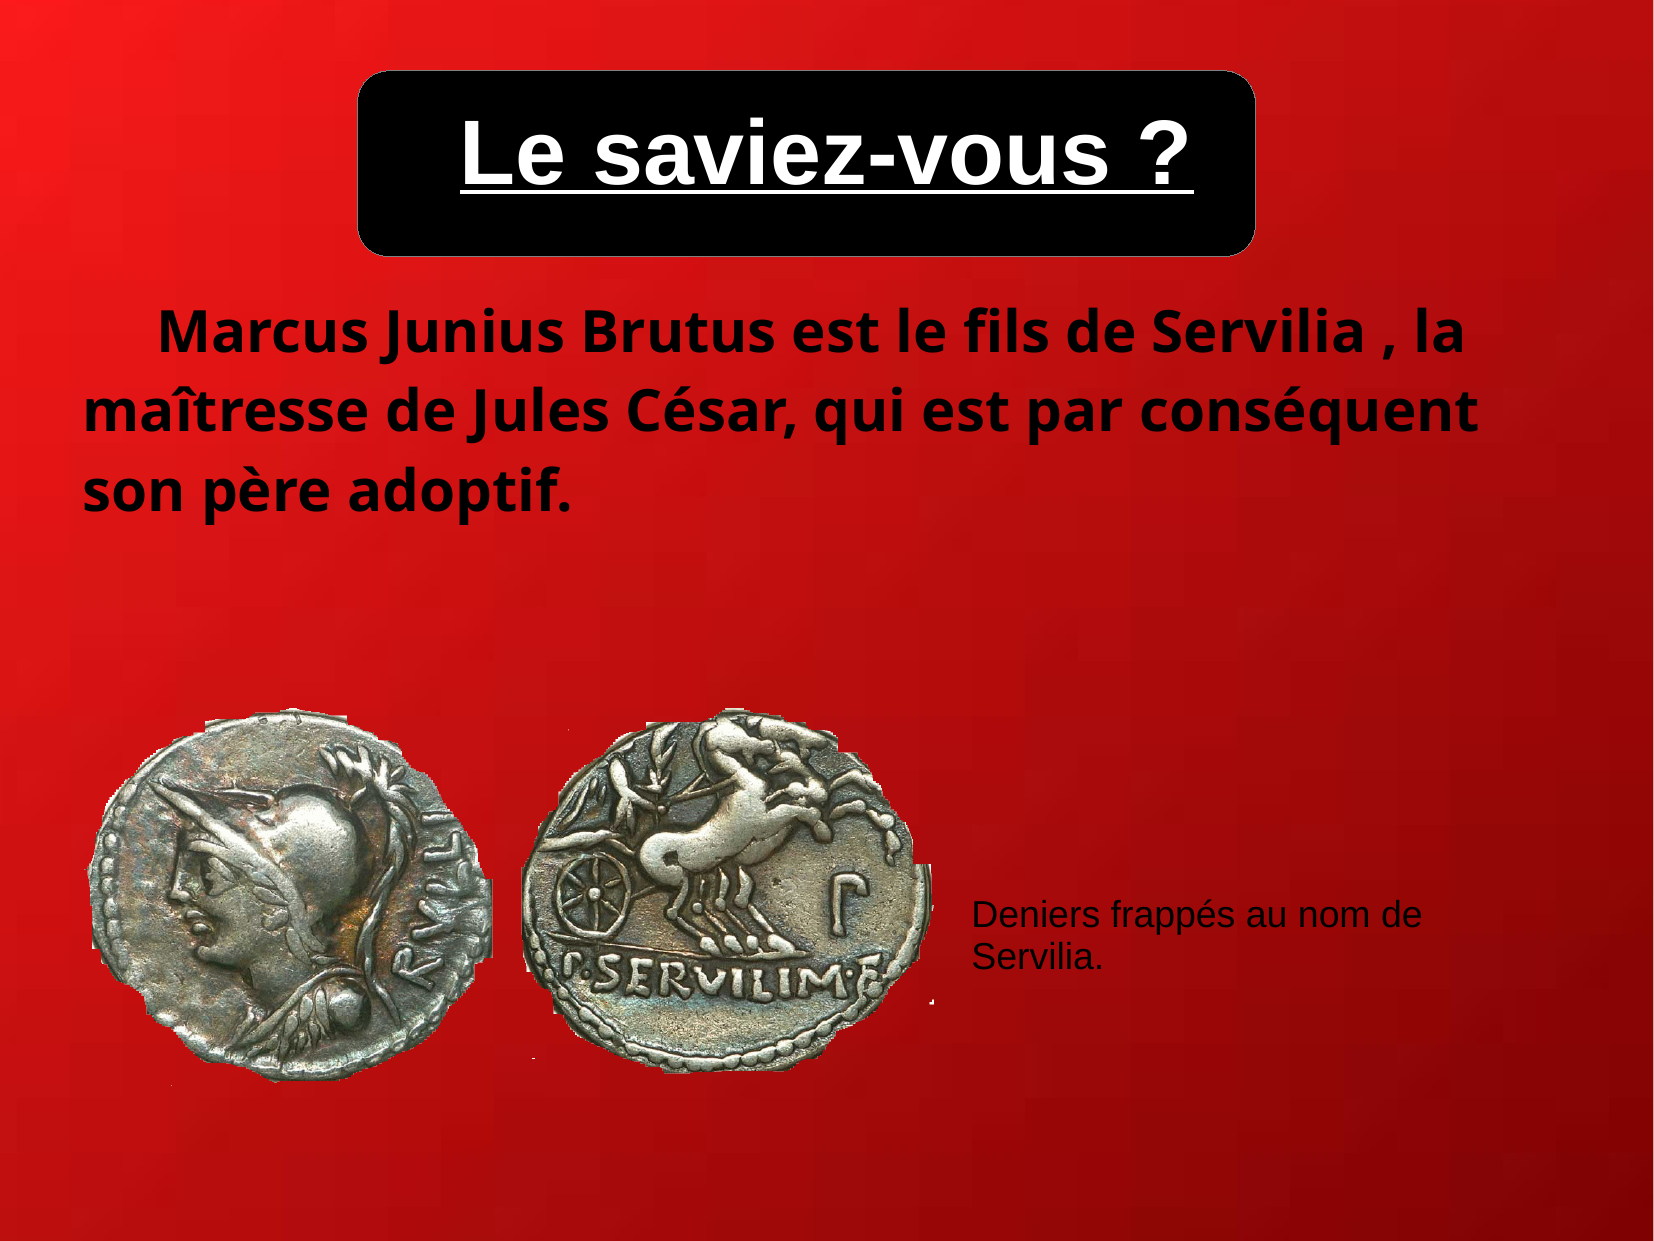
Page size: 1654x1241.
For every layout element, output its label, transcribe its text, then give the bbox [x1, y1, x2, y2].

list Marcus Junius Brutus est le fils de Servilia , la maîtresse de Jules César, qui est par conséquent son père adoptif. [82, 290, 1571, 1109]
picture [0, 0, 1654, 1241]
text_box Deniers frappés au nom de Servilia. [956, 885, 1548, 985]
title Le saviez-vous ? [82, 49, 1571, 257]
